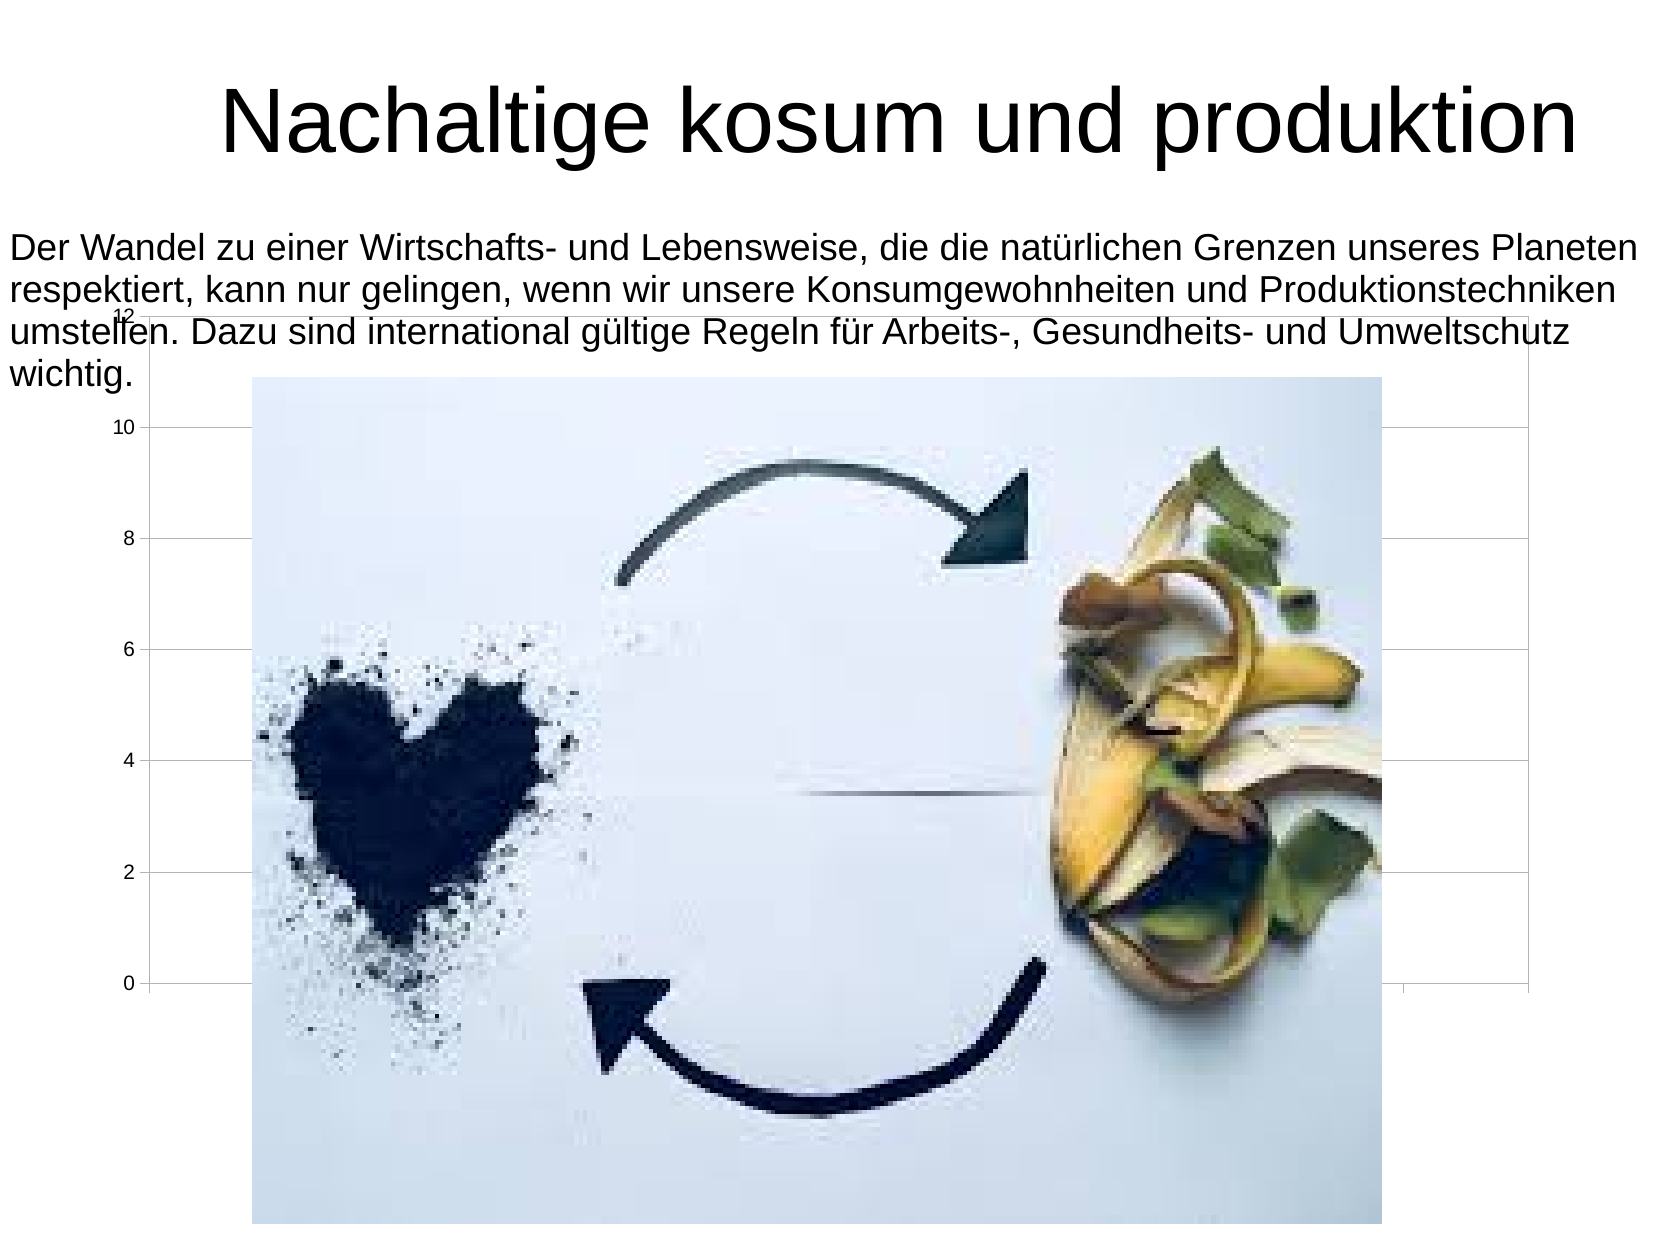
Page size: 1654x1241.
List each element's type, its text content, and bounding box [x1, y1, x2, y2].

chart [82, 402, 252, 1010]
text_box Der Wandel zu einer Wirtschafts- und Lebensweise, die die natürlichen Grenzen unseres Planeten respektiert, kann nur gelingen, wenn wir unsere Konsumgewohnheiten und Produktionstechniken umstellen. Dazu sind international gültige Regeln für Arbeits-, Gesundheits- und Umweltschutz wichtig. [0, 218, 1654, 402]
picture [252, 402, 1382, 1224]
chart [1382, 402, 1571, 1010]
title Nachaltige kosum und produktion [0, 17, 1654, 218]
